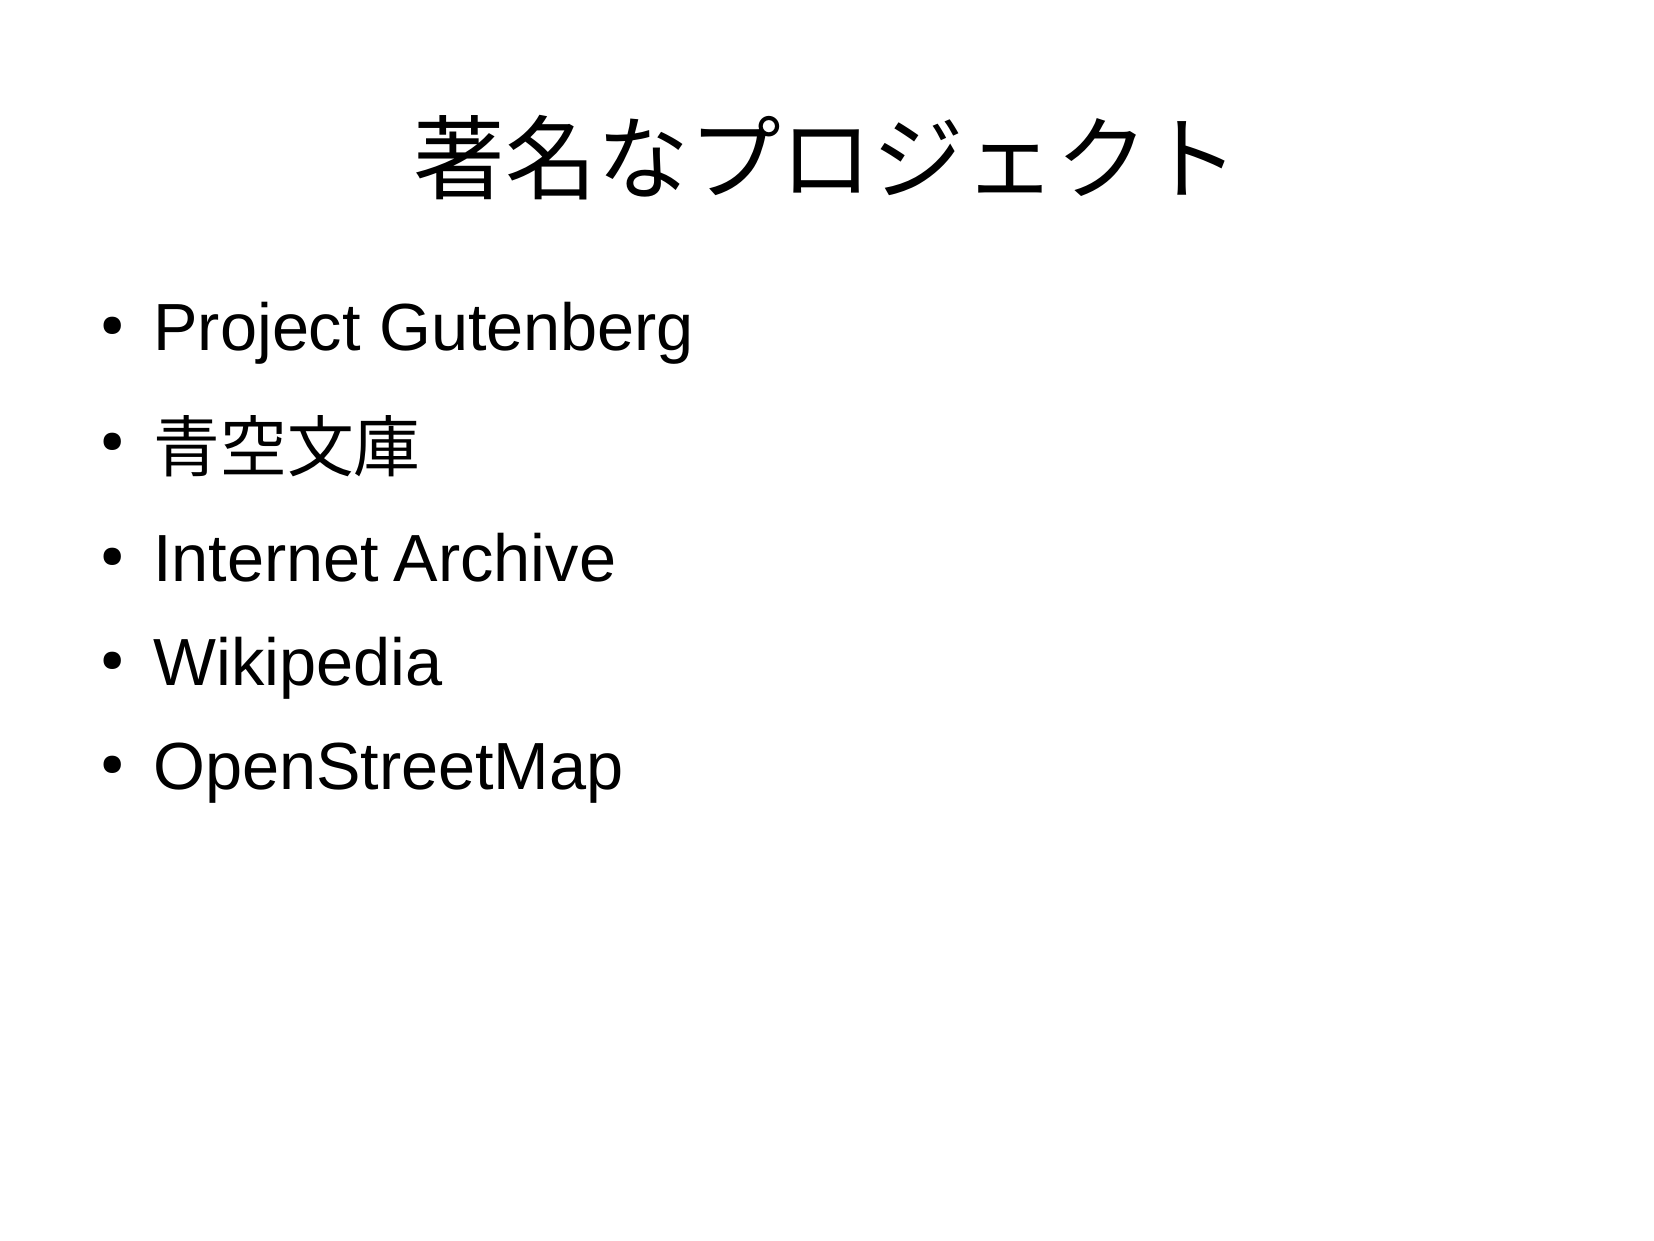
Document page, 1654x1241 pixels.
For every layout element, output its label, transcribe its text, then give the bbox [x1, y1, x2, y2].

title 著名なプロジェクト [82, 49, 1571, 257]
list Project Gutenberg 青空文庫 Internet Archive Wikipedia OpenStreetMap [82, 290, 1538, 1010]
